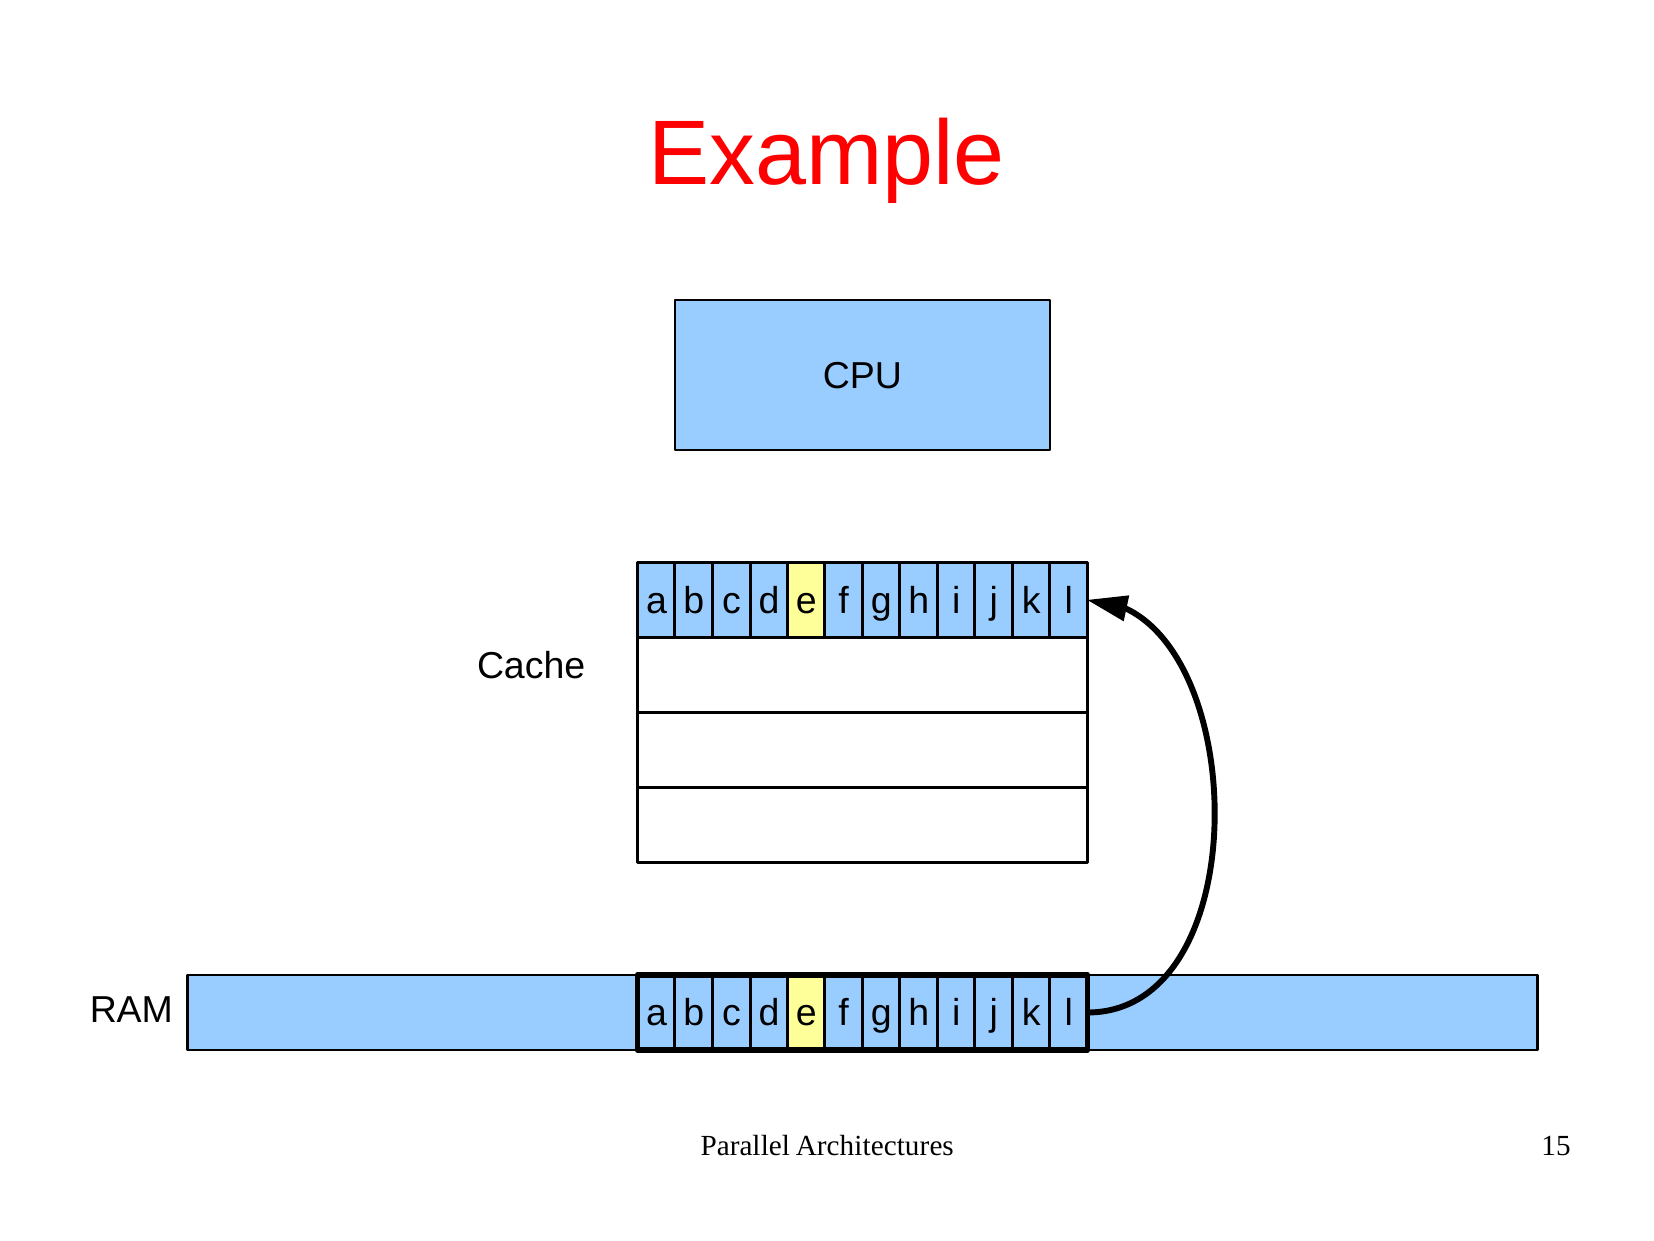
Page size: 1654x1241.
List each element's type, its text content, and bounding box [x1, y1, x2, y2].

text_box k [1012, 562, 1049, 638]
title Example [82, 49, 1571, 257]
text_box CPU [675, 300, 1051, 451]
text_box k [1012, 978, 1049, 1047]
text_box [1090, 975, 1538, 1051]
text_box a [640, 978, 674, 1047]
text_box c [712, 978, 750, 1047]
text_box [637, 638, 1088, 863]
text_box j [974, 978, 1012, 1047]
text_box d [750, 562, 787, 638]
text_box Cache [462, 637, 601, 695]
text_box b [674, 978, 712, 1047]
text_box h [899, 978, 937, 1047]
text_box [1090, 975, 1161, 1009]
text_box b [674, 562, 712, 638]
text_box c [712, 562, 750, 638]
text_box h [899, 562, 937, 638]
text_box g [862, 978, 899, 1047]
text_box g [862, 562, 899, 638]
text_box [187, 975, 635, 1051]
text_box RAM [75, 981, 188, 1039]
text_box e [787, 978, 824, 1047]
text_box l [1049, 978, 1085, 1047]
text_box f [824, 562, 862, 638]
text_box i [937, 978, 974, 1047]
text_box e [787, 562, 824, 638]
text_box i [937, 562, 974, 638]
text_box j [974, 562, 1012, 638]
text_box d [750, 978, 787, 1047]
text_box a [637, 562, 674, 638]
text_box f [824, 978, 862, 1047]
text_box l [1049, 562, 1088, 638]
